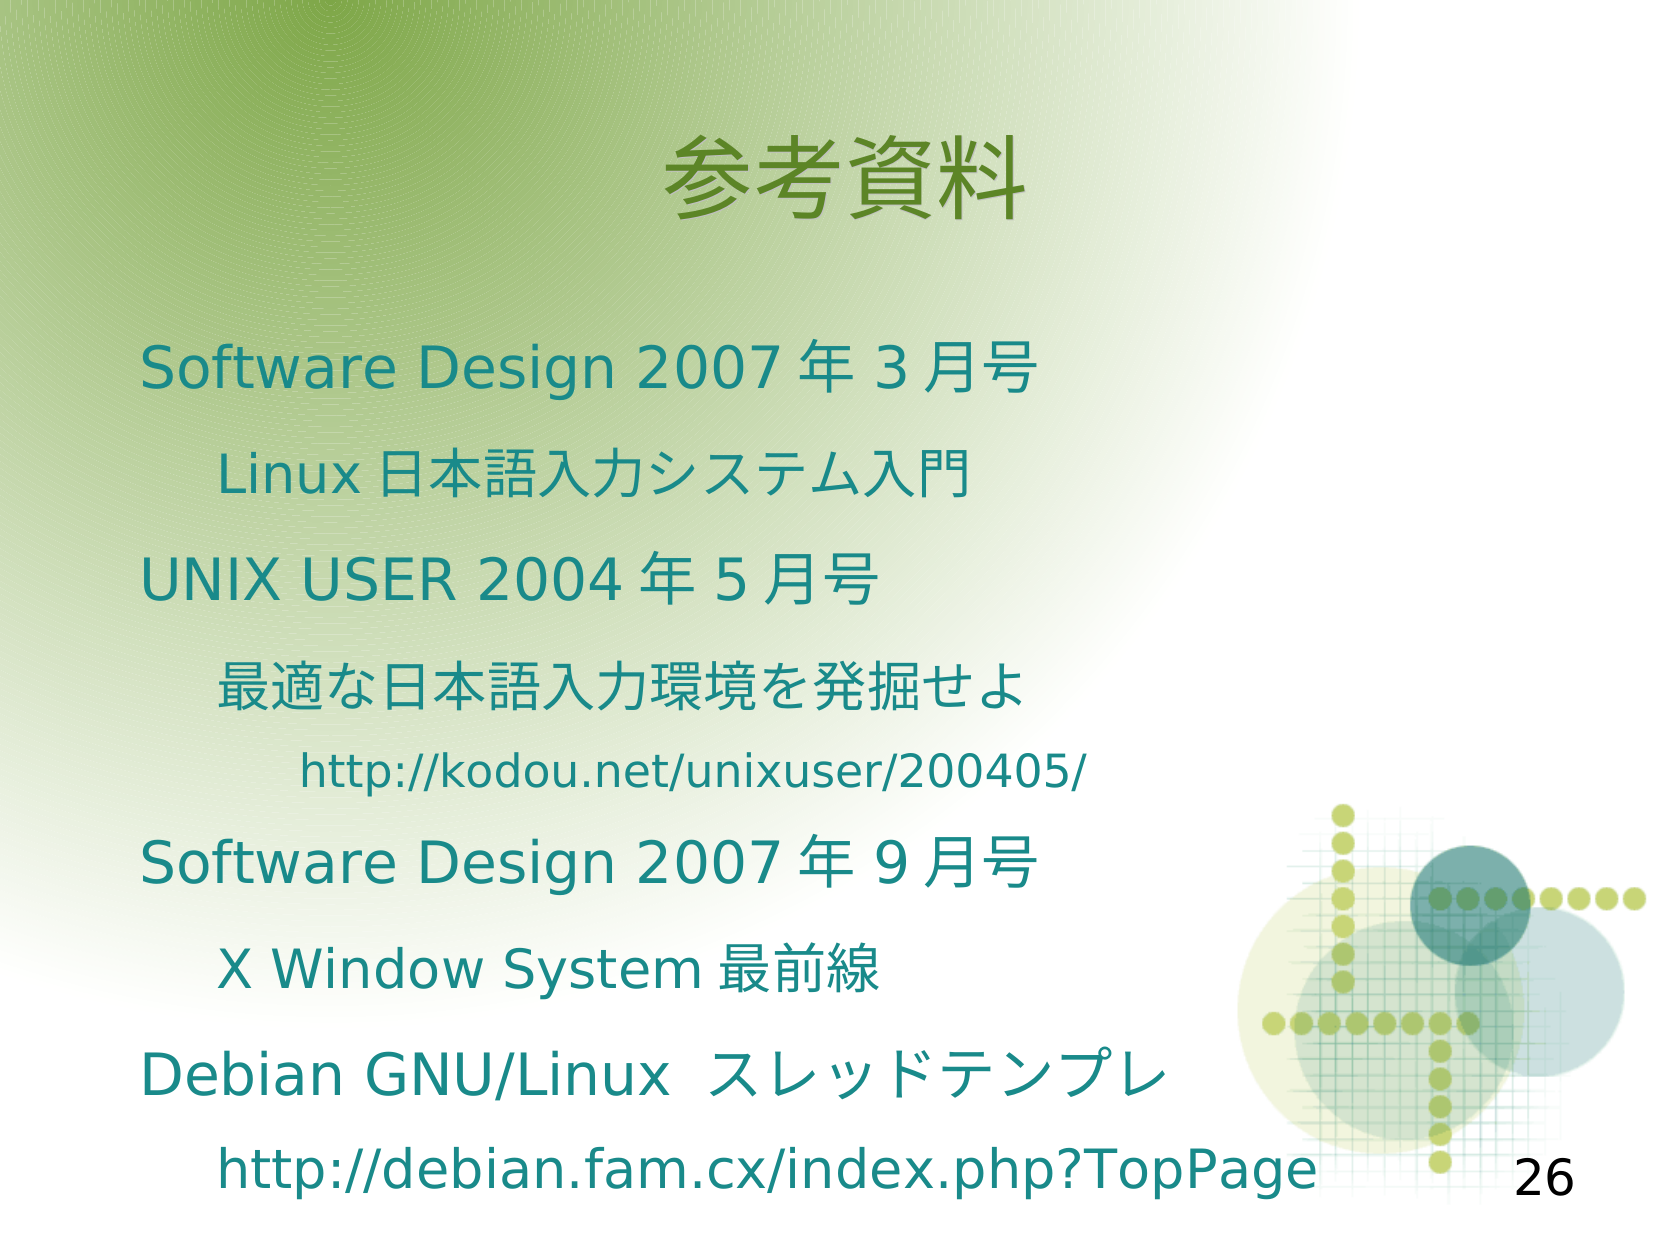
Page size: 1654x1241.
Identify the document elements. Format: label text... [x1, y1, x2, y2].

picture [1224, 1162, 1241, 1172]
list Software Design 2007年3月号 Linux日本語入力システム入門 UNIX USER 2004年5月号 最適な日本語入力環境を発掘せよ http://kodou.net/unixuser/200405/ Software Design 2007年9月号 X Window System最前線 Debian GNU/Linux スレッドテンプレ http://debian.fam.cx/index.php?TopPage [121, 321, 1534, 1103]
picture [1224, 792, 1654, 1211]
picture [1226, 1173, 1241, 1185]
title 参考資料 [121, 73, 1534, 281]
